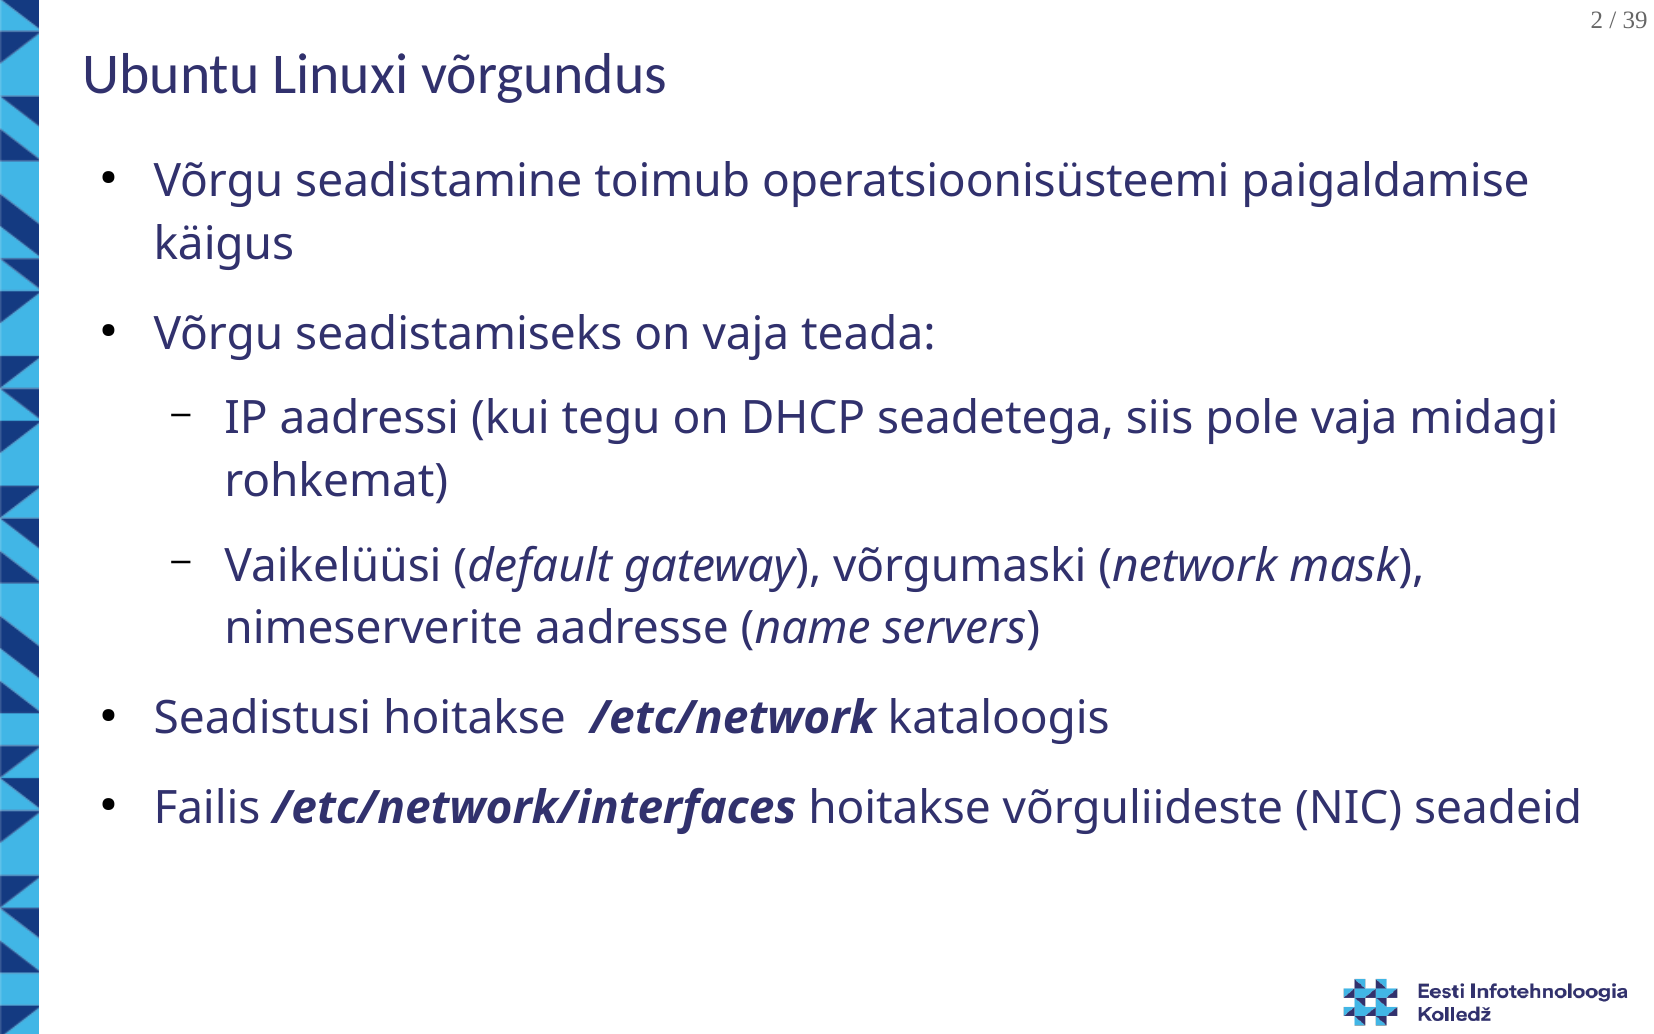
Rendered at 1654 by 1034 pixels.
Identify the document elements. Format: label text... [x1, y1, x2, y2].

title Ubuntu Linuxi võrgundus [82, 41, 1571, 119]
list Võrgu seadistamine toimub operatsioonisüsteemi paigaldamise käigus Võrgu seadistamiseks on vaja teada: IP aadressi (kui tegu on DHCP seadetega, siis pole vaja midagi rohkemat) Vaikelüüsi (default gateway), võrgumaski (network mask), nimeserverite aadresse (name servers) Seadistusi hoitakse /etc/network kataloogis Failis /etc/network/interfaces hoitakse võrguliideste (NIC) seadeid [82, 147, 1625, 891]
